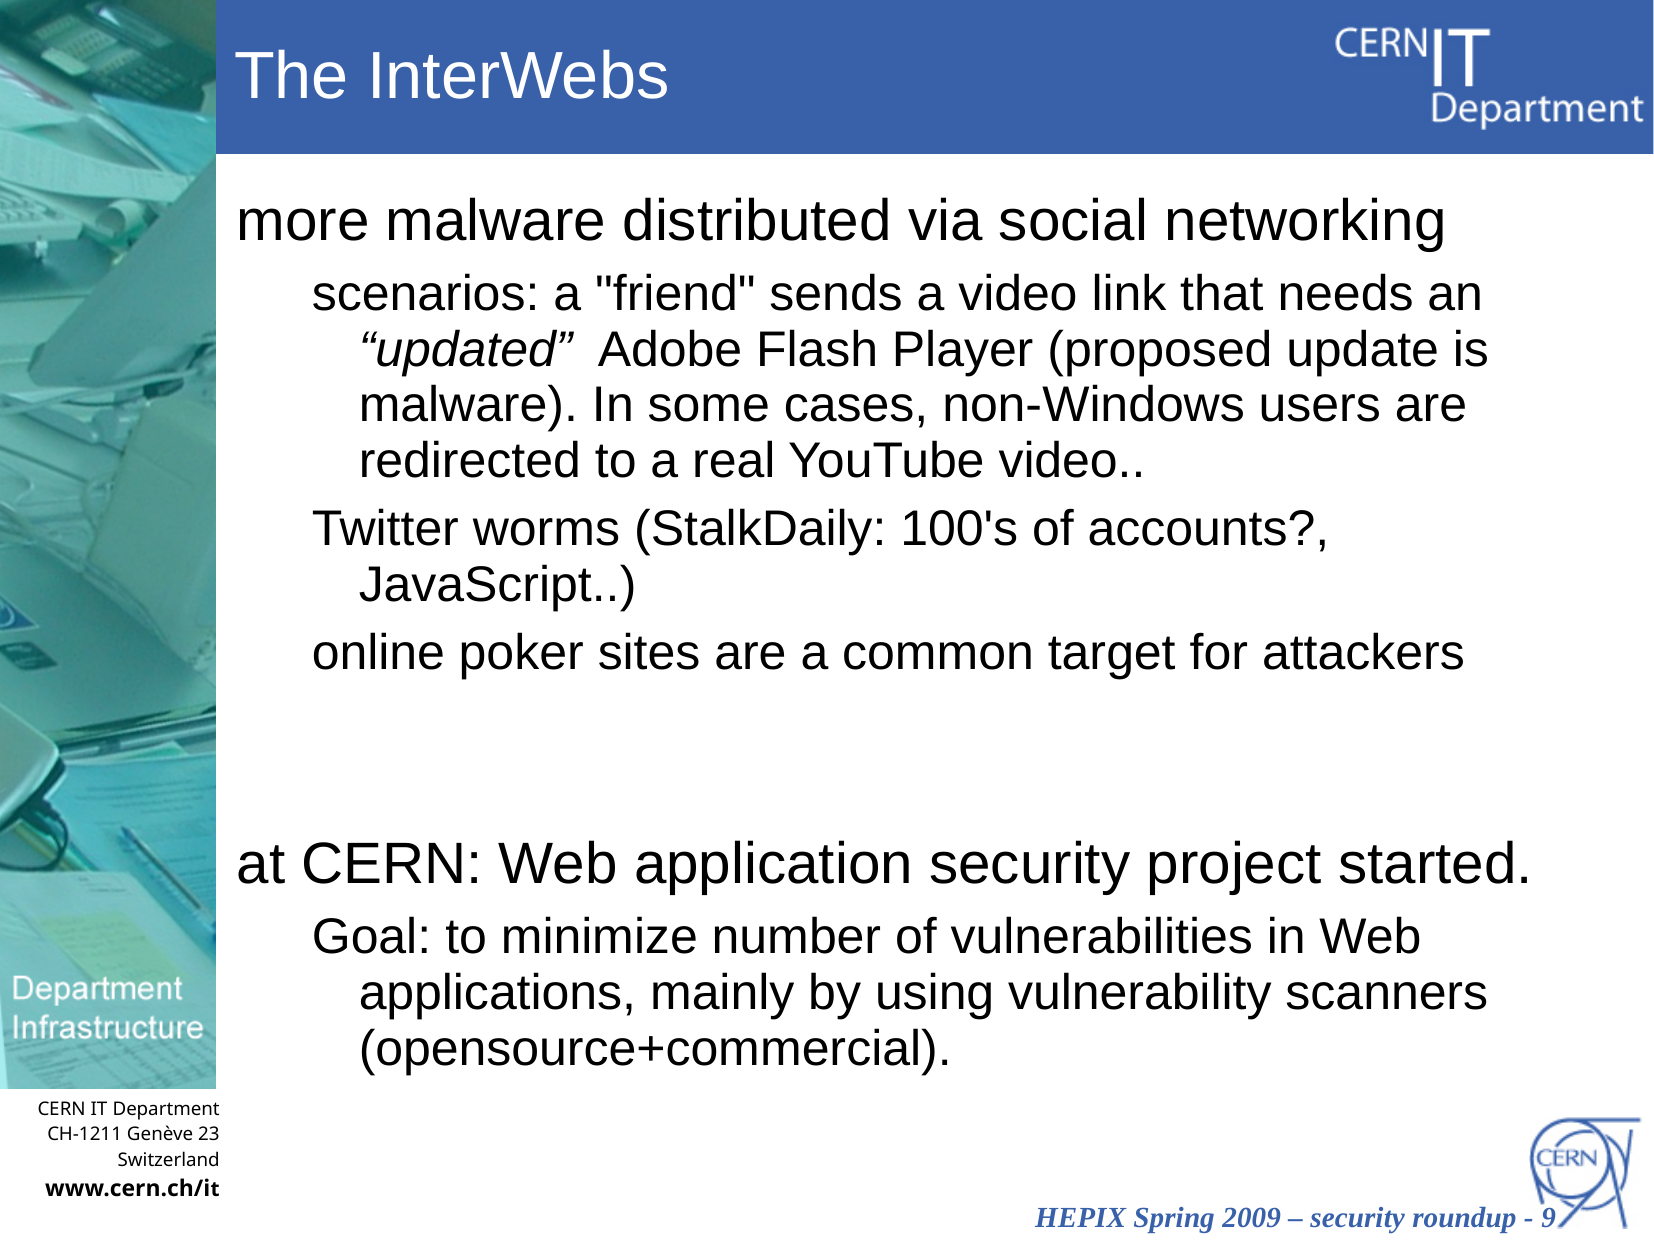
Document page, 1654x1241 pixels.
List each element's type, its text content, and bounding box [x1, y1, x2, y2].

picture [1529, 1116, 1642, 1229]
picture [216, 0, 1654, 154]
list more malware distributed via social networking scenarios: a "friend" sends a video link that needs an “updated” Adobe Flash Player (proposed update is malware). In some cases, non-Windows users are redirected to a real YouTube video.. Twitter worms (StalkDaily: 100's of accounts?, JavaScript..) online poker sites are a common target for attackers at CERN: Web application security project started. Goal: to minimize number of vulnerabilities in Web applications, mainly by using vulnerability scanners (opensource+commercial). [236, 187, 1613, 1076]
title The InterWebs [234, 0, 1241, 151]
